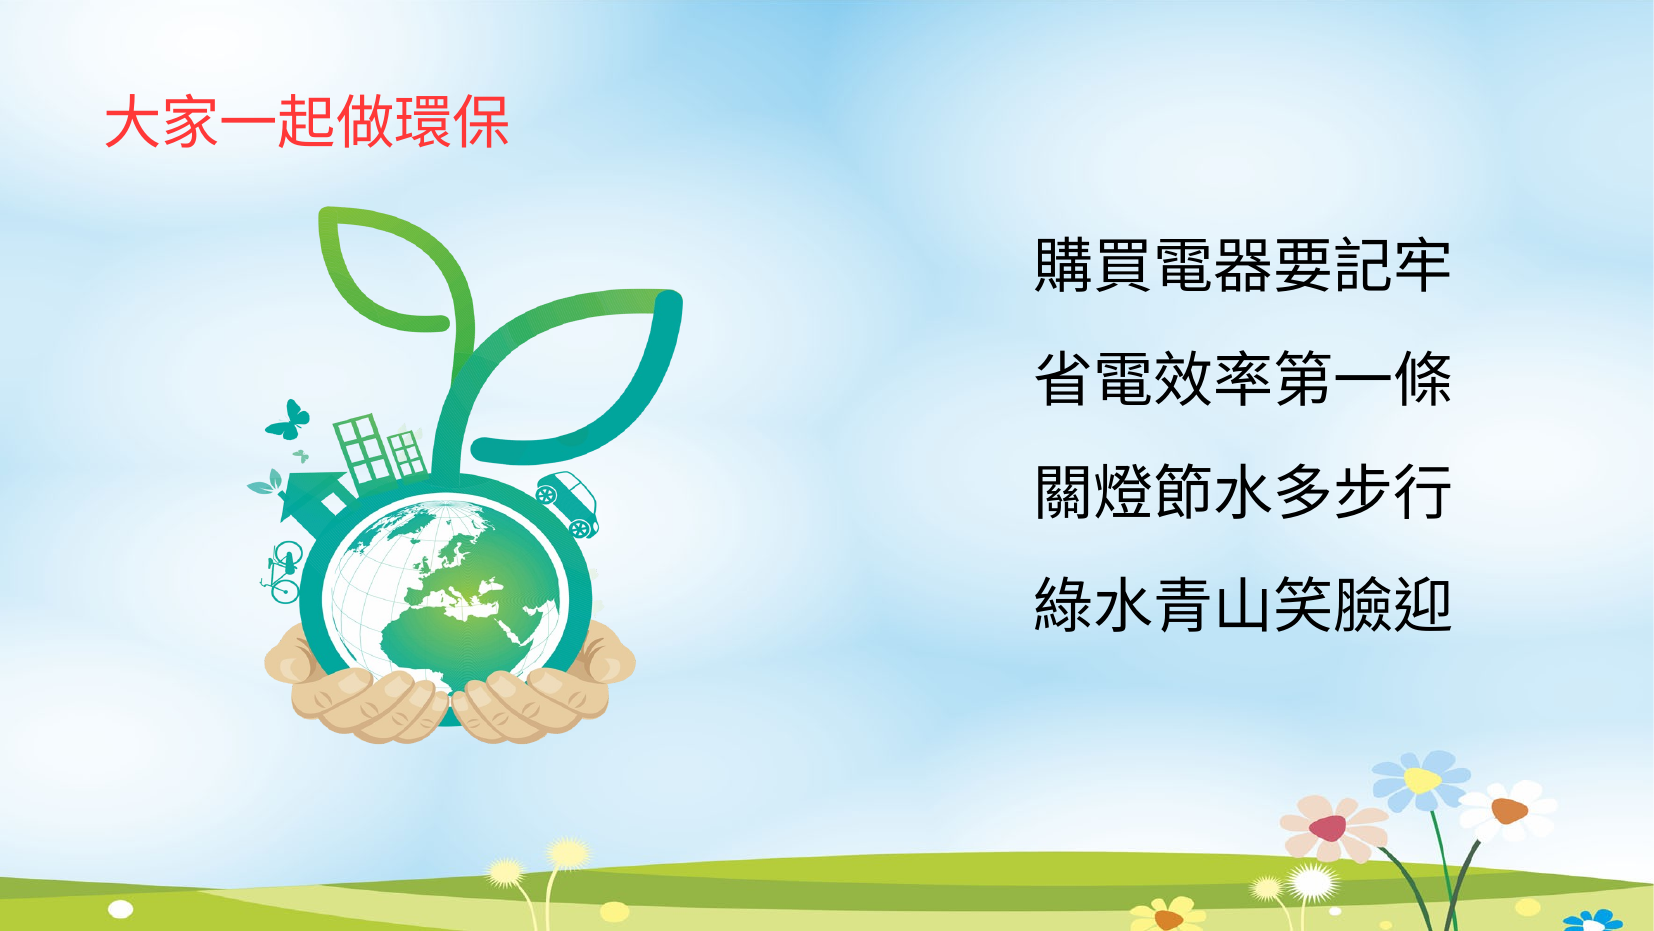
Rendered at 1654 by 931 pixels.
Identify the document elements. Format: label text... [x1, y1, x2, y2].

title 大家一起做環保 [82, 79, 532, 157]
picture [0, 0, 1654, 931]
list 購買電器要記牢 省電效率第一條 關燈節水多步行 綠水青山笑臉迎 [1033, 110, 1607, 650]
